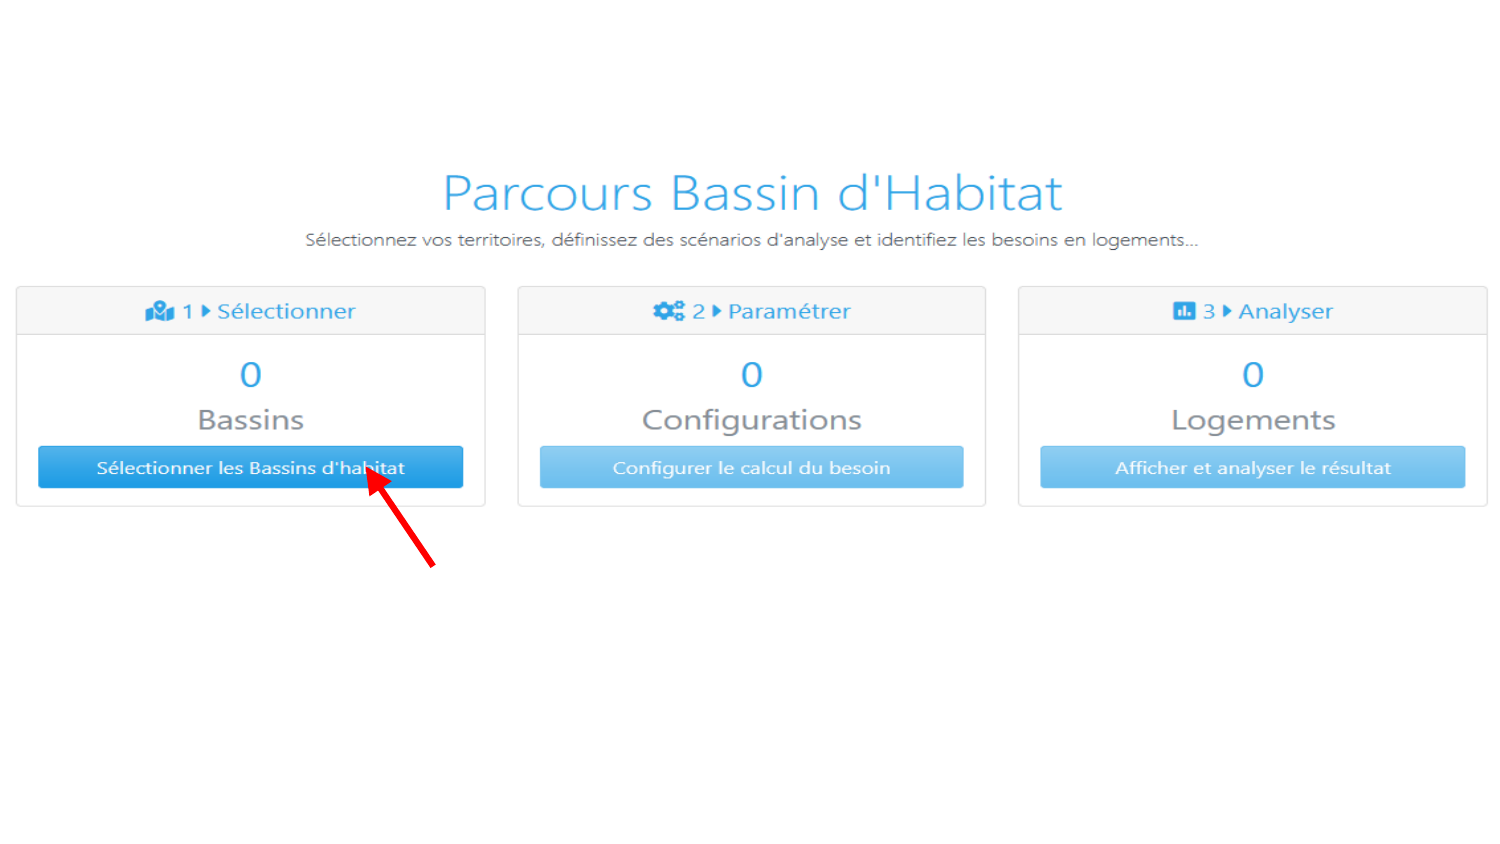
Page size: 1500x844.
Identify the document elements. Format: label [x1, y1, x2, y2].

picture [0, 125, 1500, 522]
